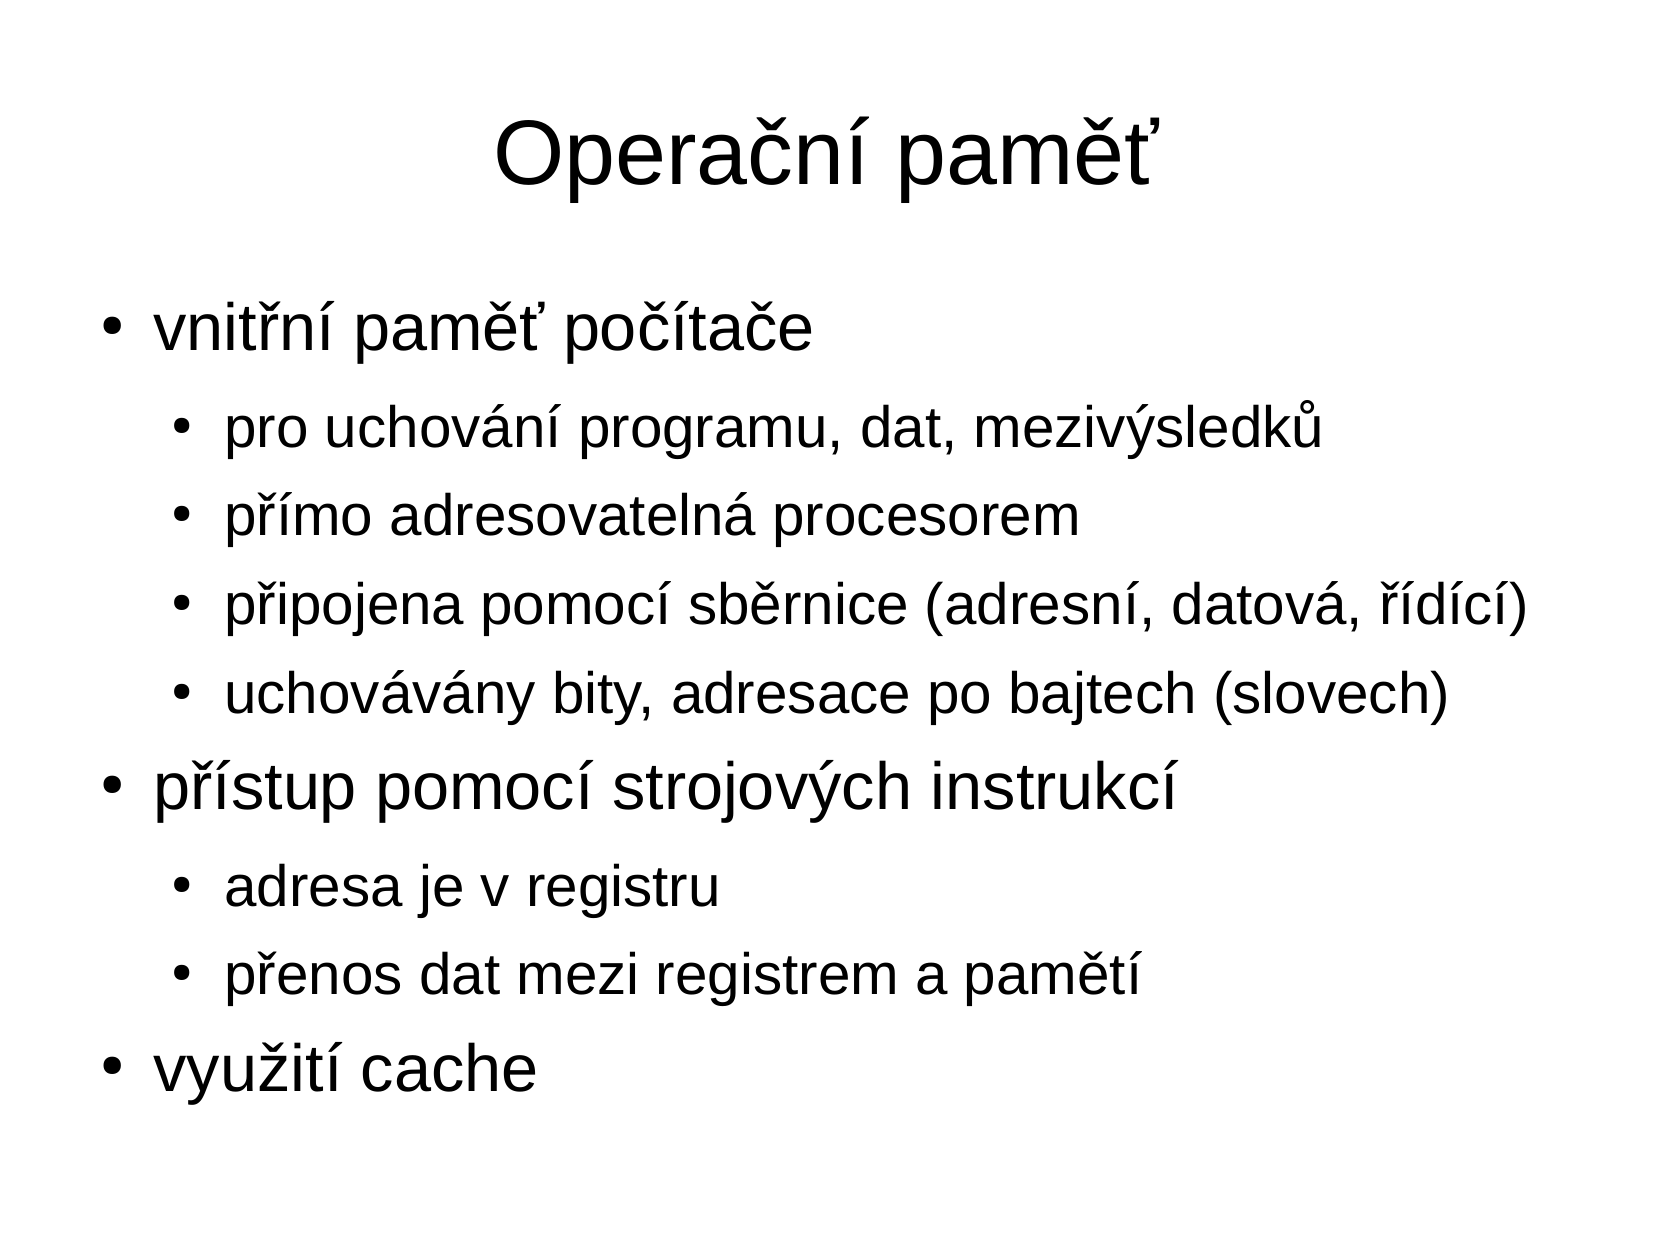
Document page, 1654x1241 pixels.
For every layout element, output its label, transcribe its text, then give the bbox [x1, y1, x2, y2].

list vnitřní paměť počítače pro uchování programu, dat, mezivýsledků přímo adresovatelná procesorem připojena pomocí sběrnice (adresní, datová, řídící) uchovávány bity, adresace po bajtech (slovech) přístup pomocí strojových instrukcí adresa je v registru přenos dat mezi registrem a pamětí využití cache [82, 290, 1571, 1106]
title Operační paměť [82, 56, 1571, 250]
